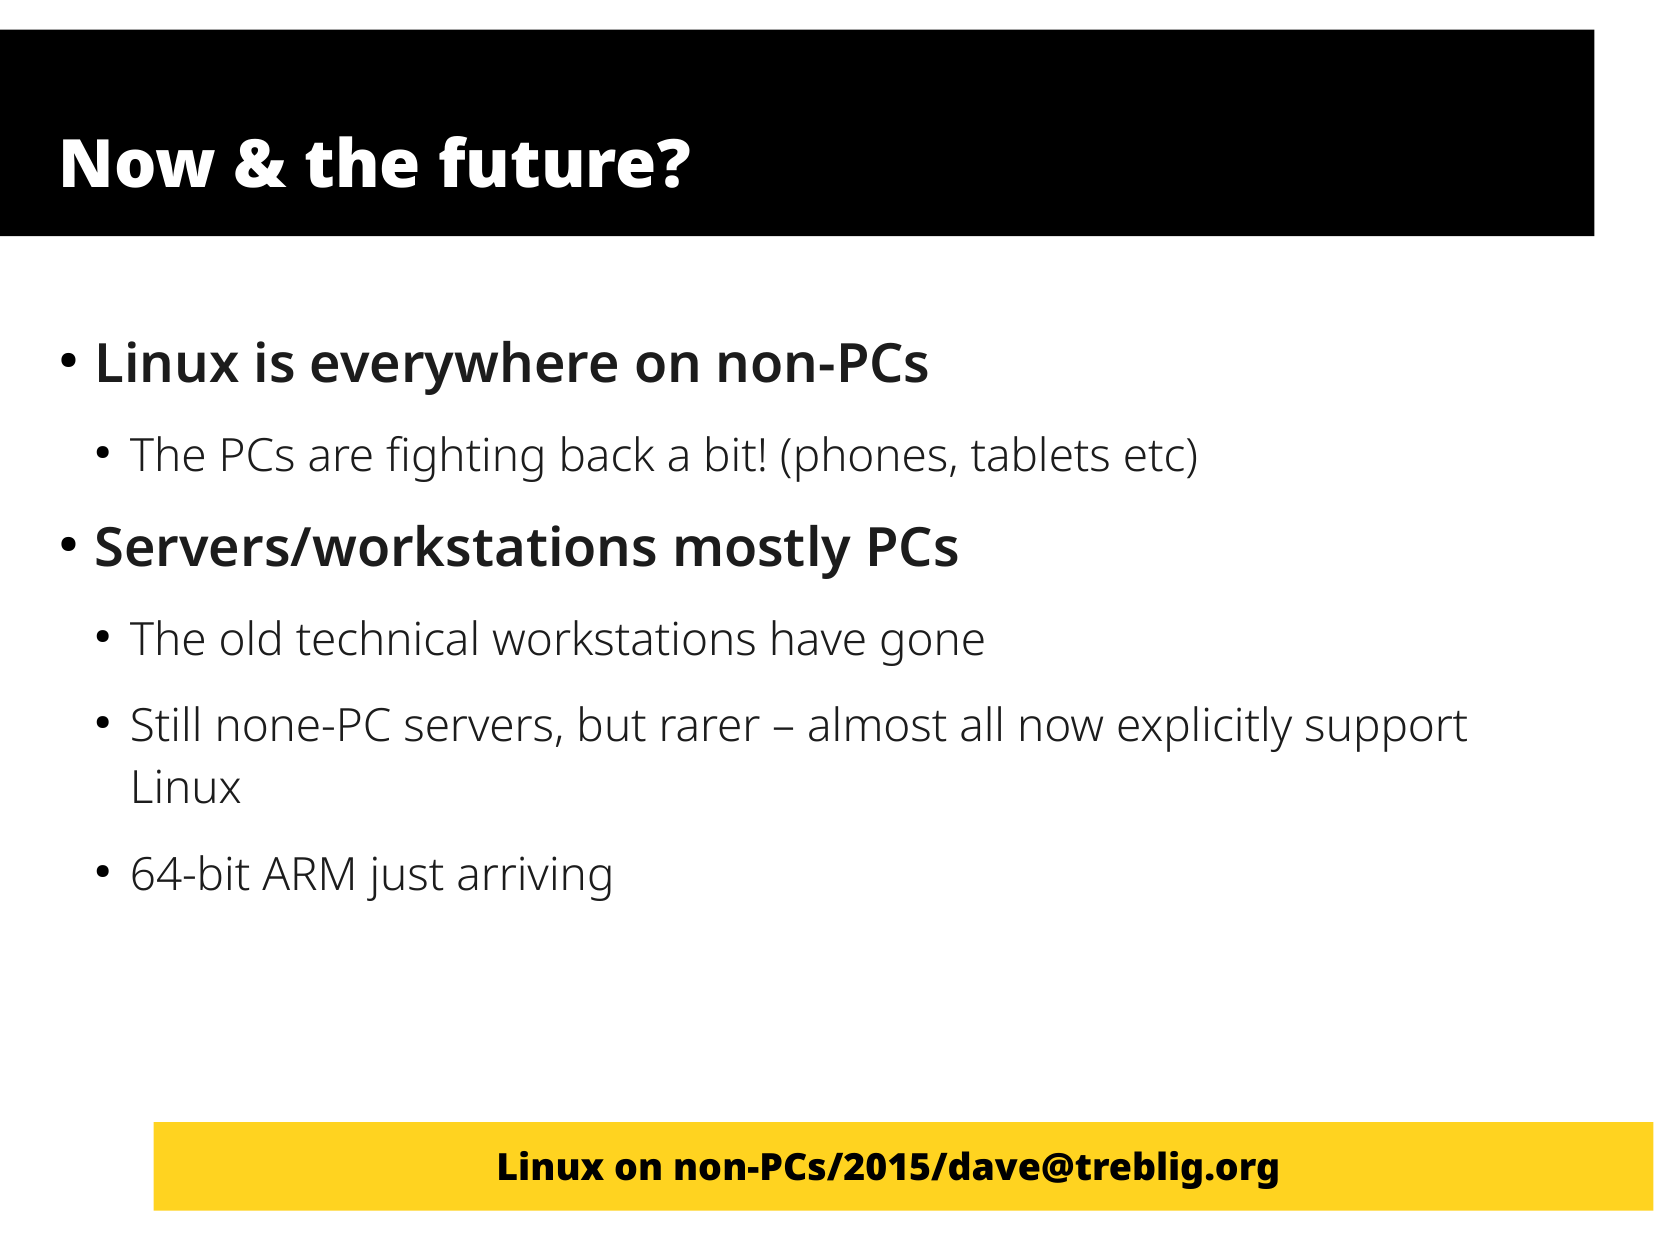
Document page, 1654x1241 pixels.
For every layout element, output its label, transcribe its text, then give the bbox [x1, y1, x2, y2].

title Now & the future? [59, 59, 1595, 207]
list Linux is everywhere on non-PCs The PCs are fighting back a bit! (phones, tablets etc) Servers/workstations mostly PCs The old technical workstations have gone Still none-PC servers, but rarer – almost all now explicitly support Linux 64-bit ARM just arriving [59, 324, 1565, 1093]
